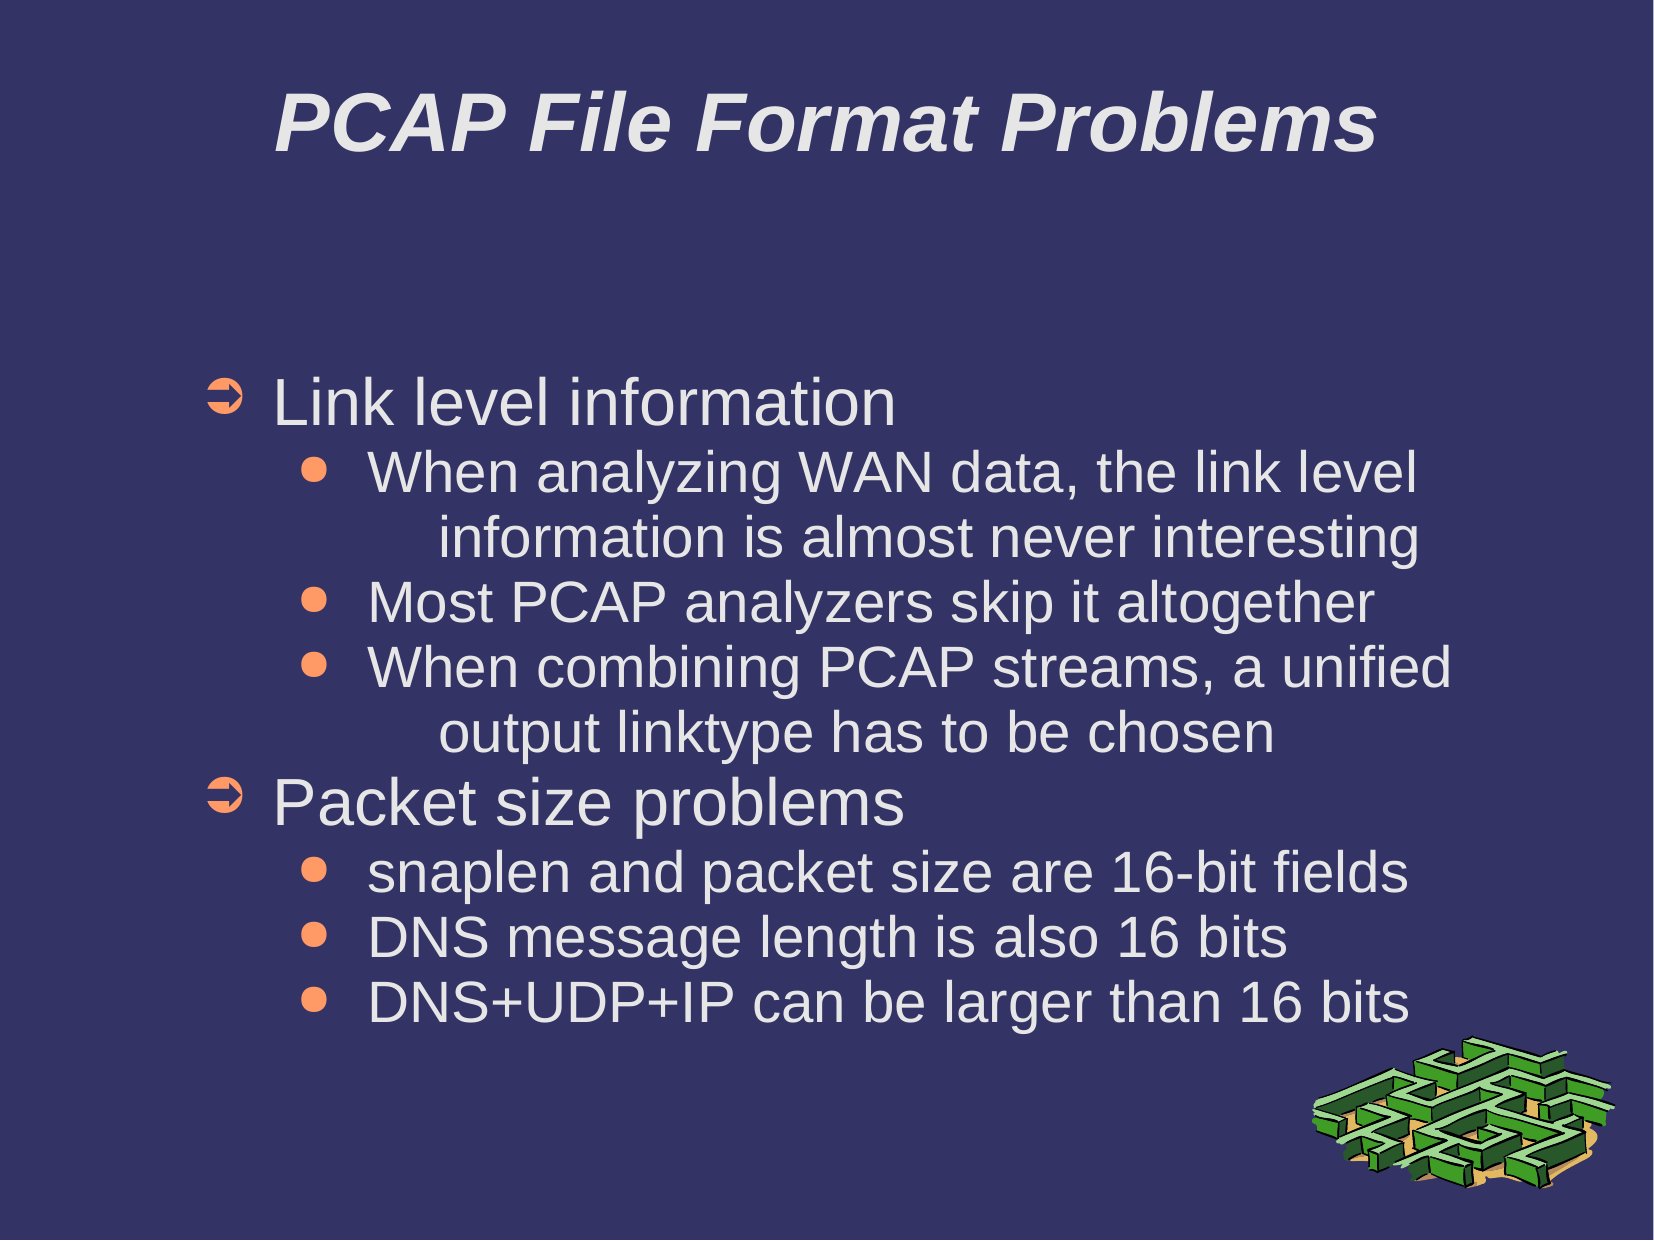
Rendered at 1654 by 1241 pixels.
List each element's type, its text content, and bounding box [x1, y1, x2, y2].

title PCAP File Format Problems [121, 19, 1534, 227]
list Link level information When analyzing WAN data, the link level information is almost never interesting Most PCAP analyzers skip it altogether When combining PCAP streams, a unified output linktype has to be chosen Packet size problems snaplen and packet size are 16-bit fields DNS message length is also 16 bits DNS+UDP+IP can be larger than 16 bits [178, 364, 1570, 1147]
